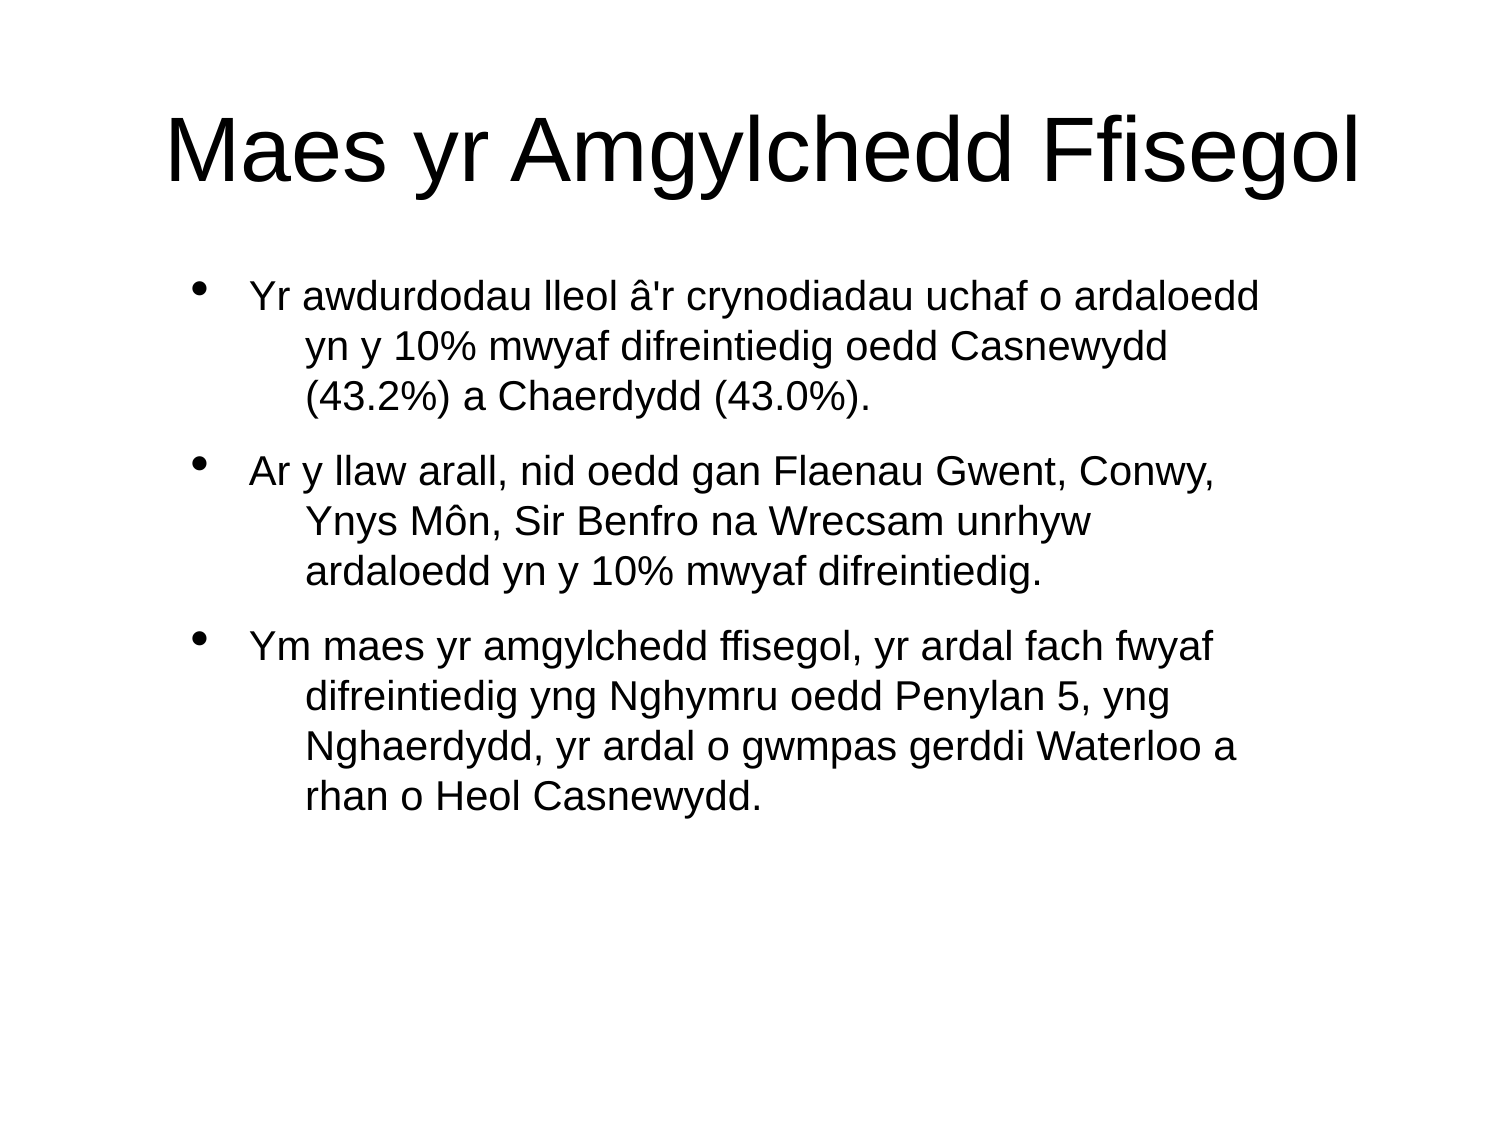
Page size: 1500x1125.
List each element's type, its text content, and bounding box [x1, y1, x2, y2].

title Maes yr Amgylchedd Ffisegol [51, 50, 1477, 239]
text_box Yr awdurdodau lleol â'r crynodiadau uchaf o ardaloedd yn y 10% mwyaf difreintiedig oedd Casnewydd (43.2%) a Chaerdydd (43.0%). Ar y llaw arall, nid oedd gan Flaenau Gwent, Conwy, Ynys Môn, Sir Benfro na Wrecsam unrhyw ardaloedd yn y 10% mwyaf difreintiedig. Ym maes yr amgylchedd ffisegol, yr ardal fach fwyaf difreintiedig yng Nghymru oedd Penylan 5, yng Nghaerdydd, yr ardal o gwmpas gerddi Waterloo a rhan o Heol Casnewydd. [178, 261, 1283, 952]
